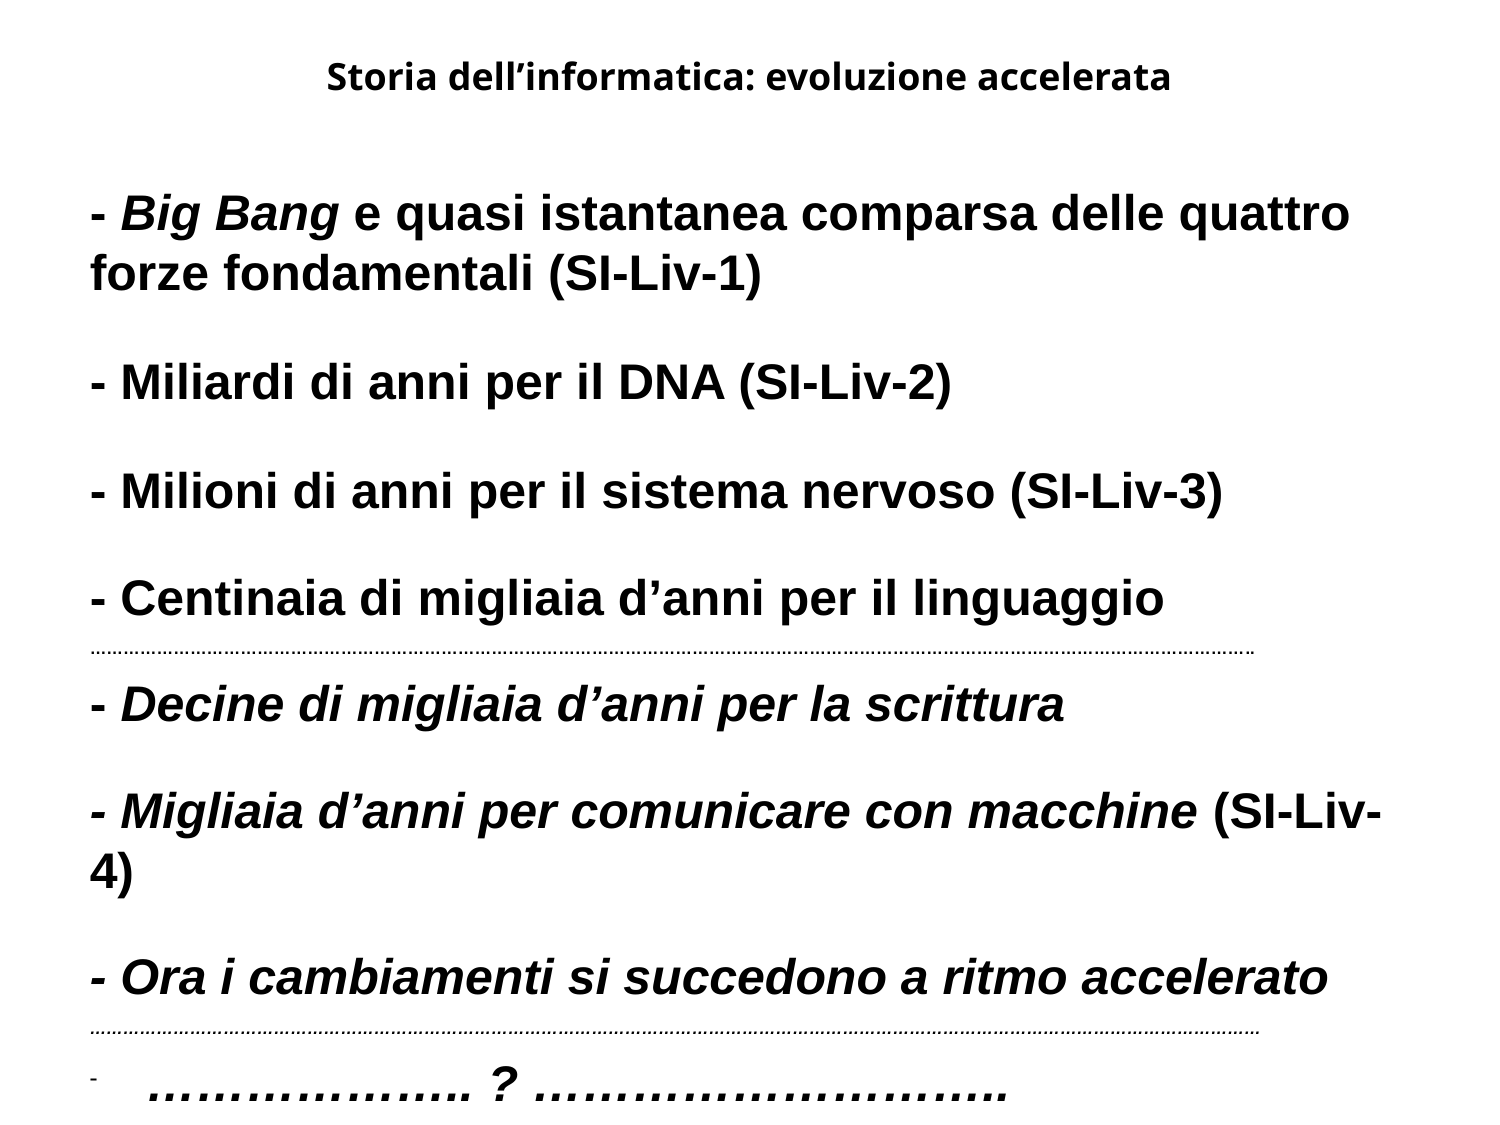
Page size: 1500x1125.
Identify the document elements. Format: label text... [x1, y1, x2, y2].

title Storia dell’informatica: evoluzione accelerata [75, 45, 1425, 114]
list - Big Bang e quasi istantanea comparsa delle quattro forze fondamentali (SI-Liv-1) - Miliardi di anni per il DNA (SI-Liv-2) - Milioni di anni per il sistema nervoso (SI-Liv-3) - Centinaia di migliaia d’anni per il linguaggio ……………………………………………………………………………………………………………………………………………………………………………………….. - Decine di migliaia d’anni per la scrittura - Migliaia d’anni per comunicare con macchine (SI-Liv-4) - Ora i cambiamenti si succedono a ritmo accelerato ………………………………………………………………………………………………………………………………………………………………………………………… ……………….. ? ……………………….. [75, 137, 1425, 1071]
